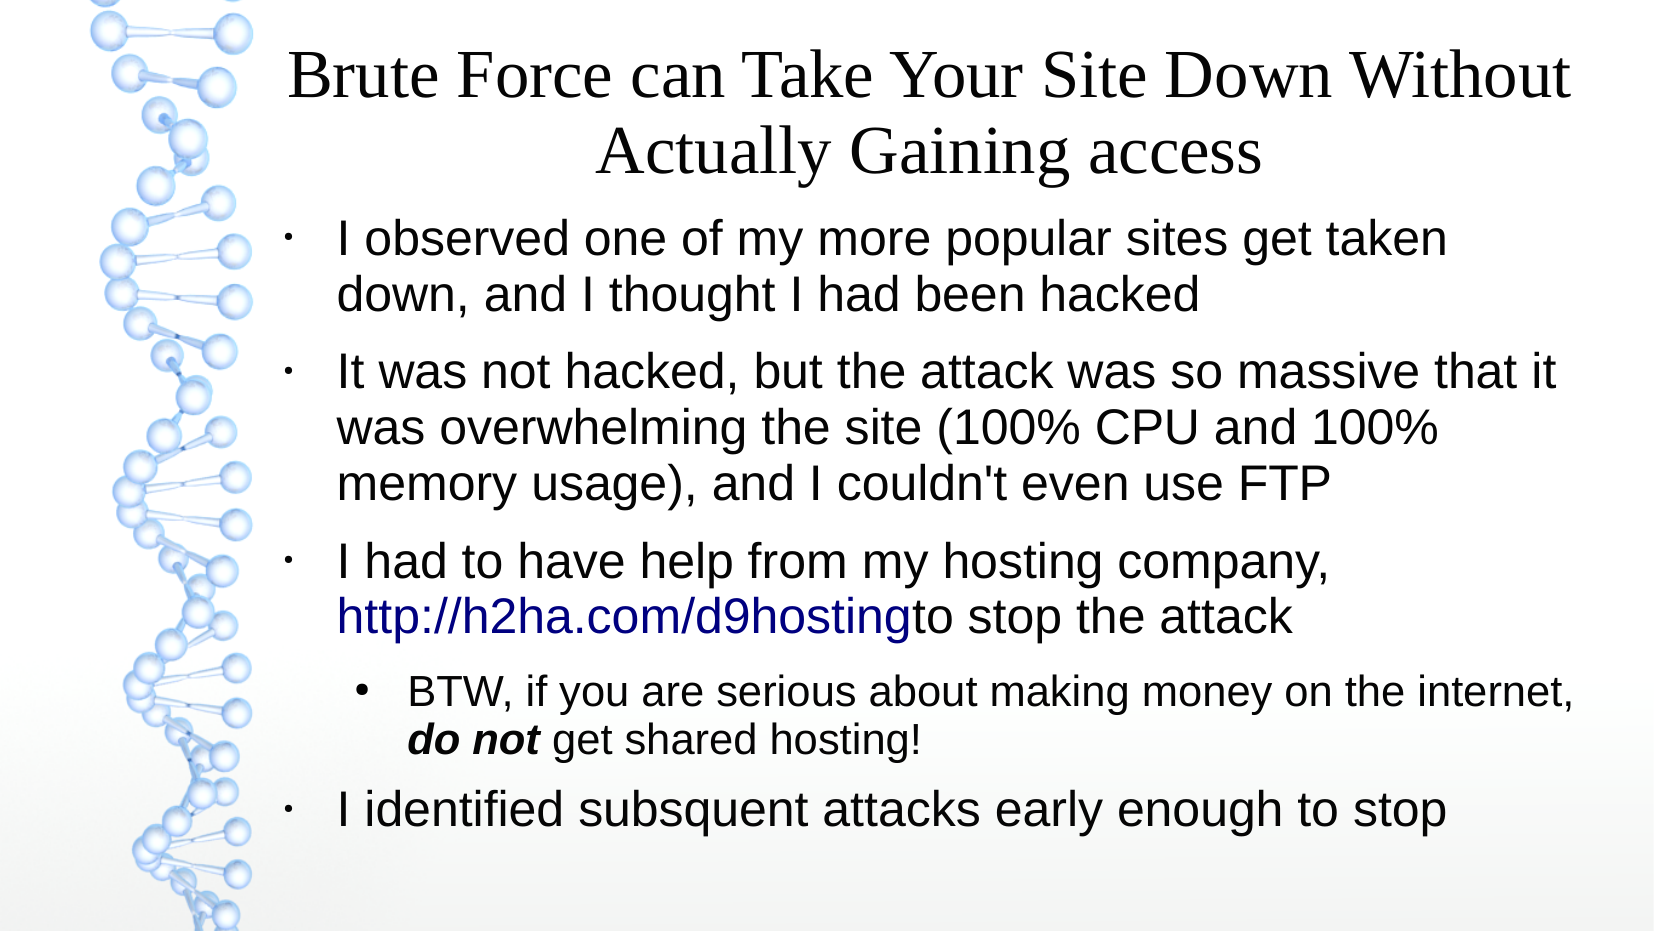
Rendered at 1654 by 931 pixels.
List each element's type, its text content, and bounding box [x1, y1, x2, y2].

title Brute Force can Take Your Site Down Without Actually Gaining access [265, 35, 1595, 189]
list I observed one of my more popular sites get taken down, and I thought I had been hacked It was not hacked, but the attack was so massive that it was overwhelming the site (100% CPU and 100% memory usage), and I couldn't even use FTP I had to have help from my hosting company, http://h2ha.com/d9hostingto stop the attack BTW, if you are serious about making money on the internet, do not get shared hosting! I identified subsquent attacks early enough to stop [265, 210, 1595, 856]
picture [0, 0, 1654, 931]
